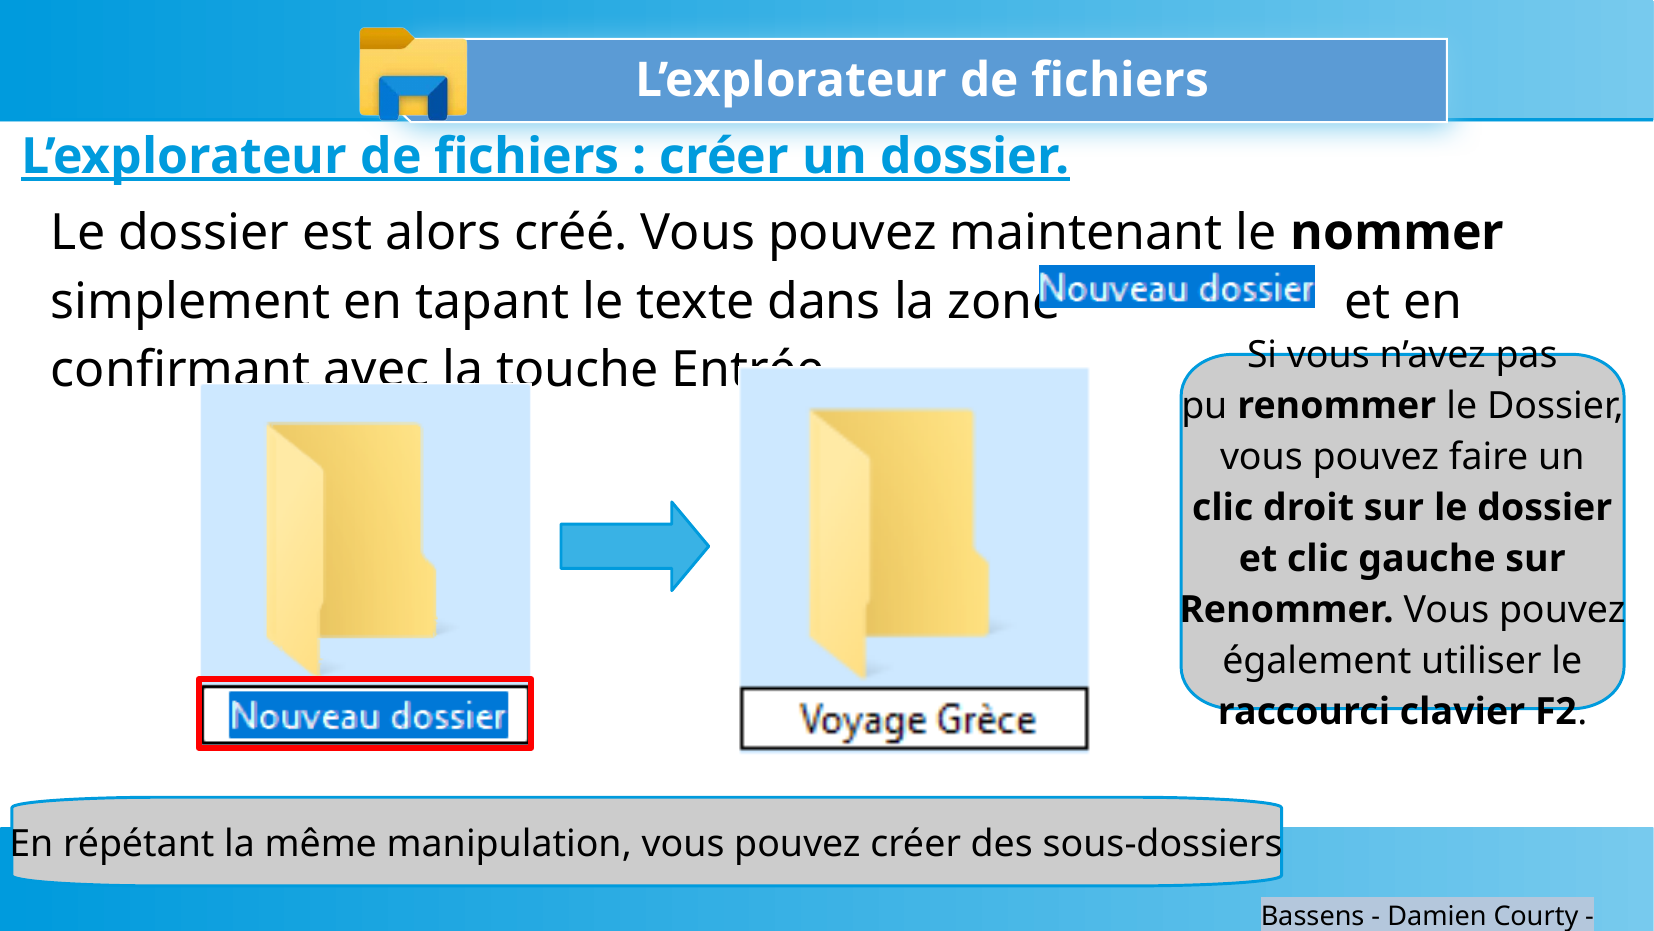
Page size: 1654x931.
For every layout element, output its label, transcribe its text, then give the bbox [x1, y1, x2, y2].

text_box Le dossier est alors créé. Vous pouvez maintenant le nommer simplement en tapant le texte dans la zone et en confirmant avec la touche Entrée. [36, 188, 1625, 381]
text_box Bassens - Damien Courty - 2024 [1246, 889, 1654, 931]
text_box [198, 679, 532, 748]
picture [354, 21, 476, 125]
text_box L’explorateur de fichiers : créer un dossier. [6, 112, 1565, 228]
picture [738, 366, 1093, 761]
text_box En répétant la même manipulation, vous pouvez créer des sous-dossiers [11, 797, 1282, 886]
text_box [561, 501, 709, 591]
text_box L’explorateur de fichiers [476, 38, 1447, 112]
picture [1039, 265, 1315, 308]
picture [198, 383, 532, 679]
text_box Si vous n’avez pas pu renommer le Dossier, vous pouvez faire un clic droit sur le dossier et clic gauche sur Renommer. Vous pouvez également utiliser le raccourci clavier F2. [1181, 354, 1625, 709]
